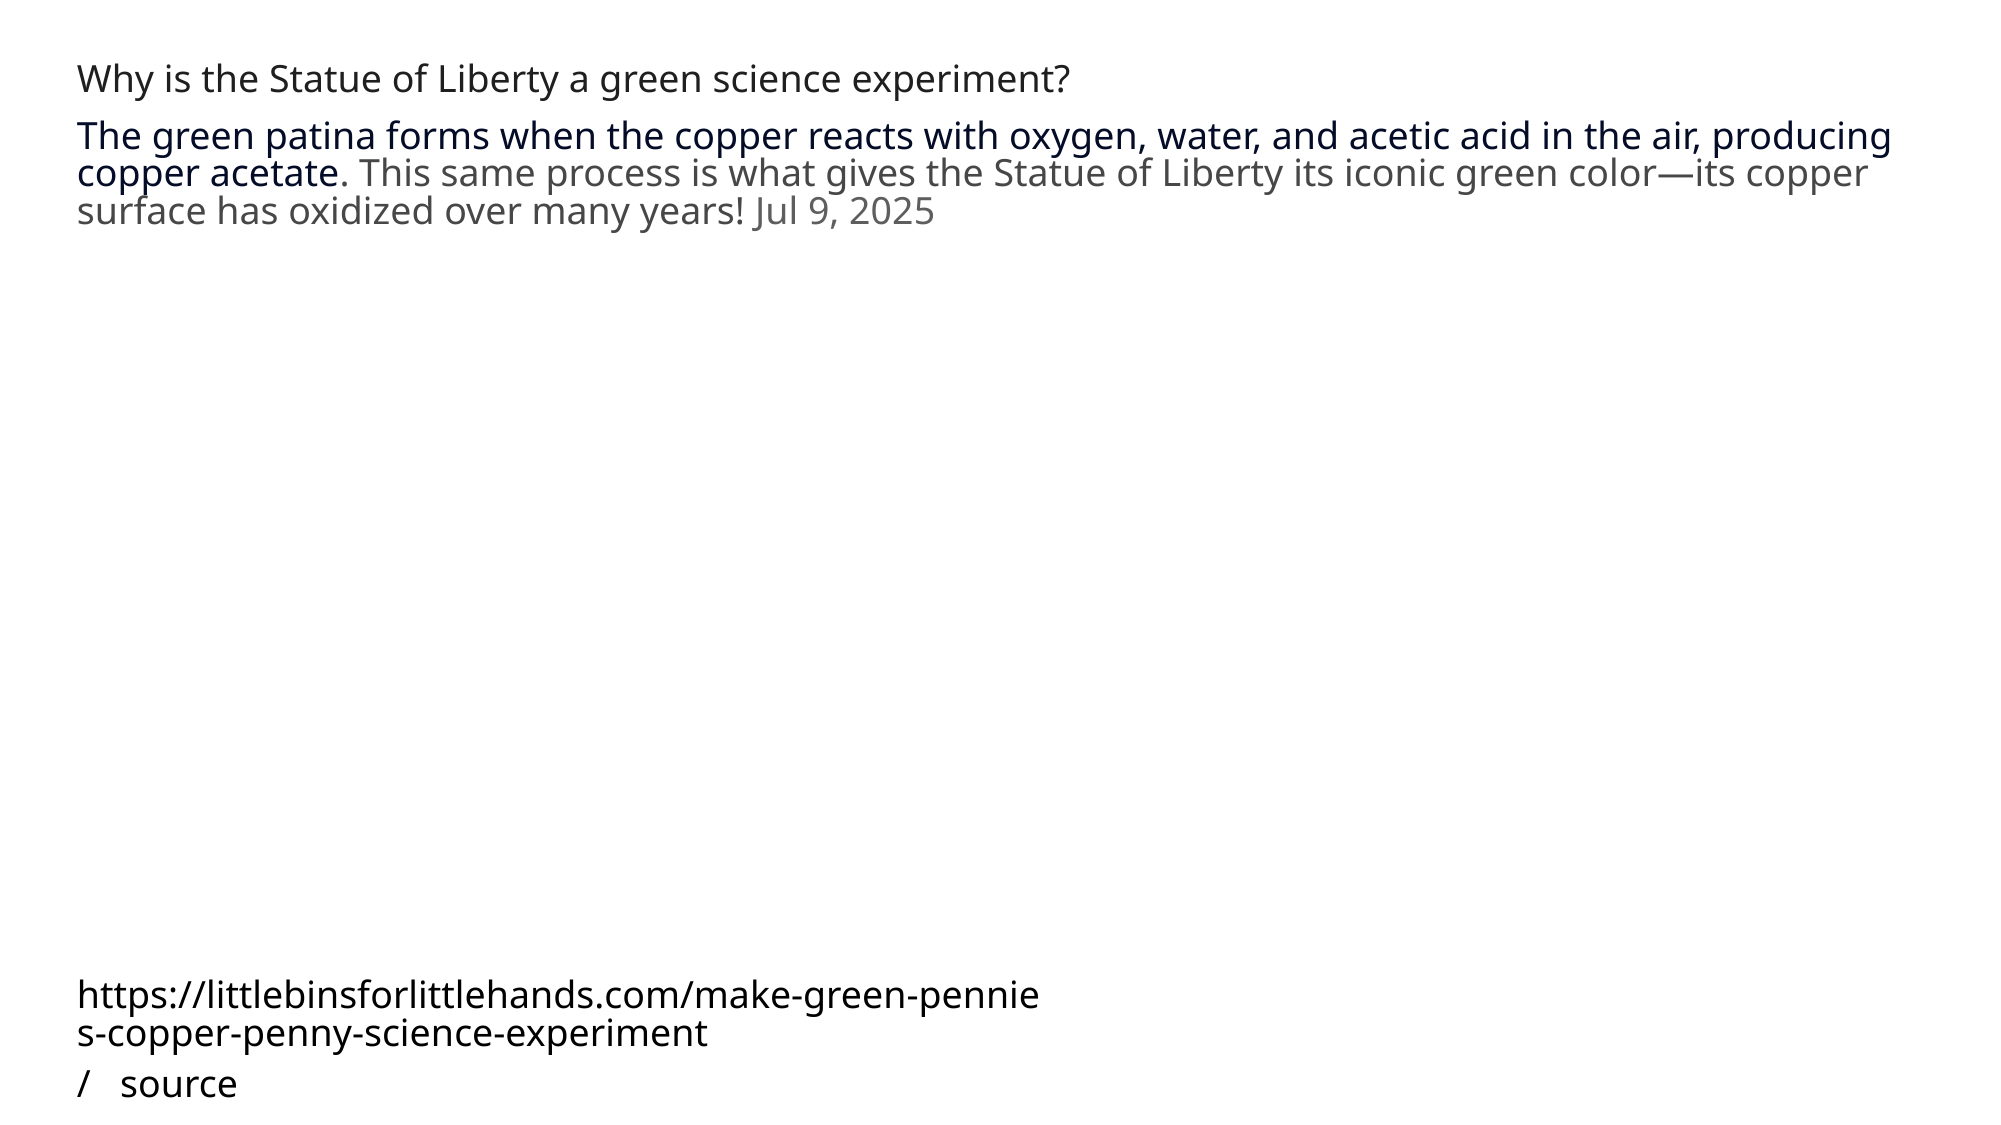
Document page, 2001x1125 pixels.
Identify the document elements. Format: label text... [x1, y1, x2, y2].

text_box Why is the Statue of Liberty a green science experiment? The green patina forms when the copper reacts with oxygen, water, and acetic acid in the air, producing copper acetate. This same process is what gives the Statue of Liberty its iconic green color—its copper surface has oxidized over many years! Jul 9, 2025 [61, 55, 1931, 242]
text_box https://littlebinsforlittlehands.com/make-green-pennies-copper-penny-science-experiment/ source [61, 963, 1062, 1070]
